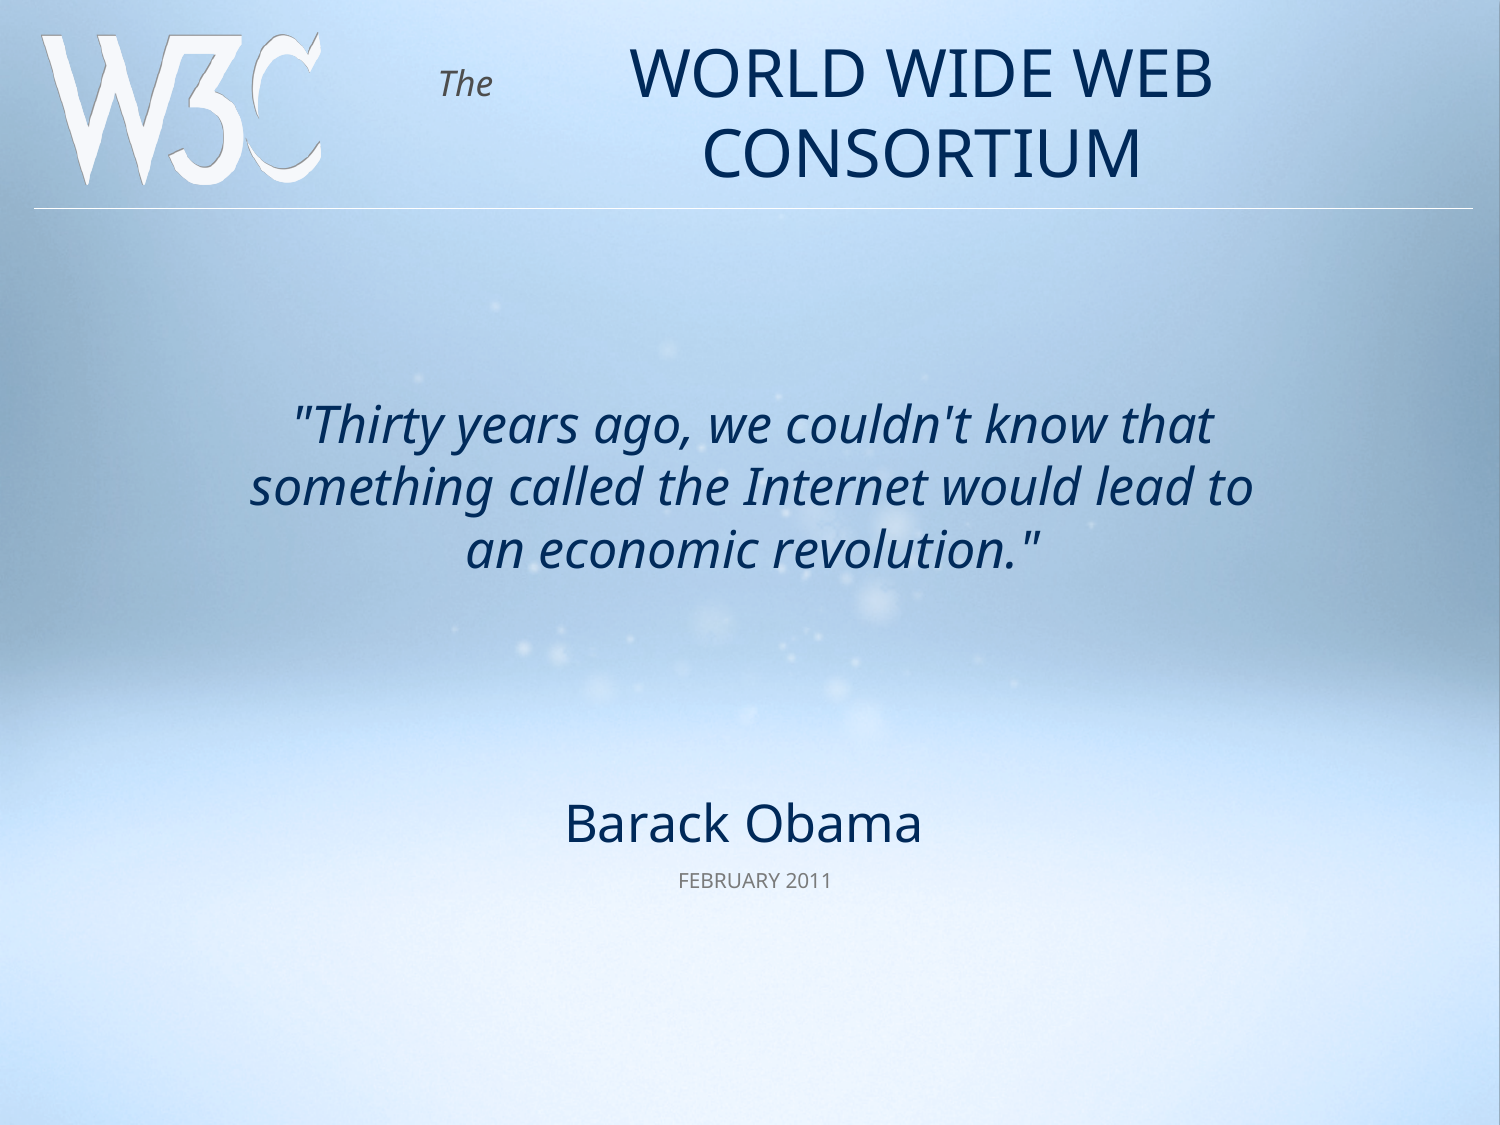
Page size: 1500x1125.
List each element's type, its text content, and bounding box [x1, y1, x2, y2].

text_box "Thirty years ago, we couldn't know that something called the Internet would lead to an economic revolution." [227, 411, 1279, 559]
text_box FEBRUARY 2011 [678, 868, 833, 894]
title WORLD WIDE WEB CONSORTIUM [528, 0, 1317, 222]
text_box The [434, 61, 498, 104]
text_box Barack Obama [564, 789, 924, 853]
picture [0, 0, 1500, 1125]
